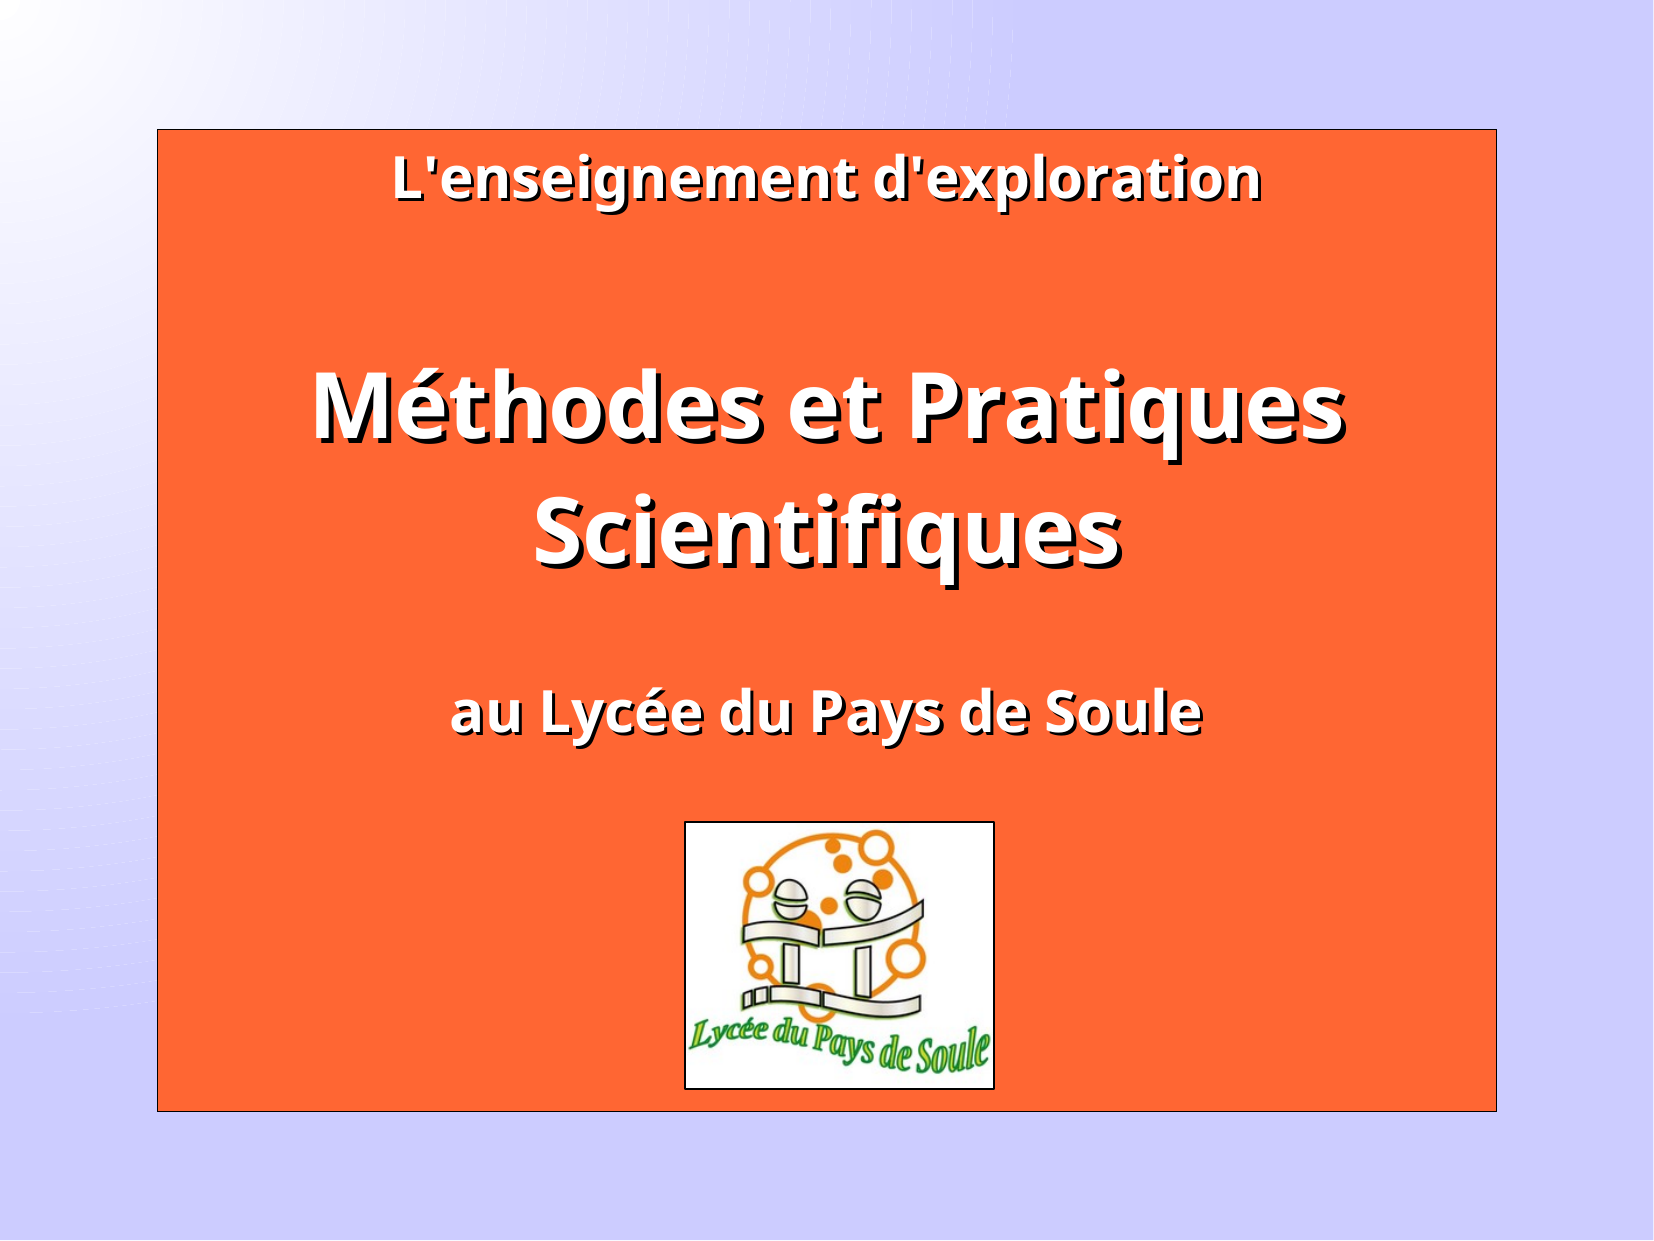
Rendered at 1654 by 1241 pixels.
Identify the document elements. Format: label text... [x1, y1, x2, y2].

text_box L'enseignement d'exploration Méthodes et Pratiques Scientifiques au Lycée du Pays de Soule [157, 129, 1497, 1112]
picture [685, 822, 994, 1089]
